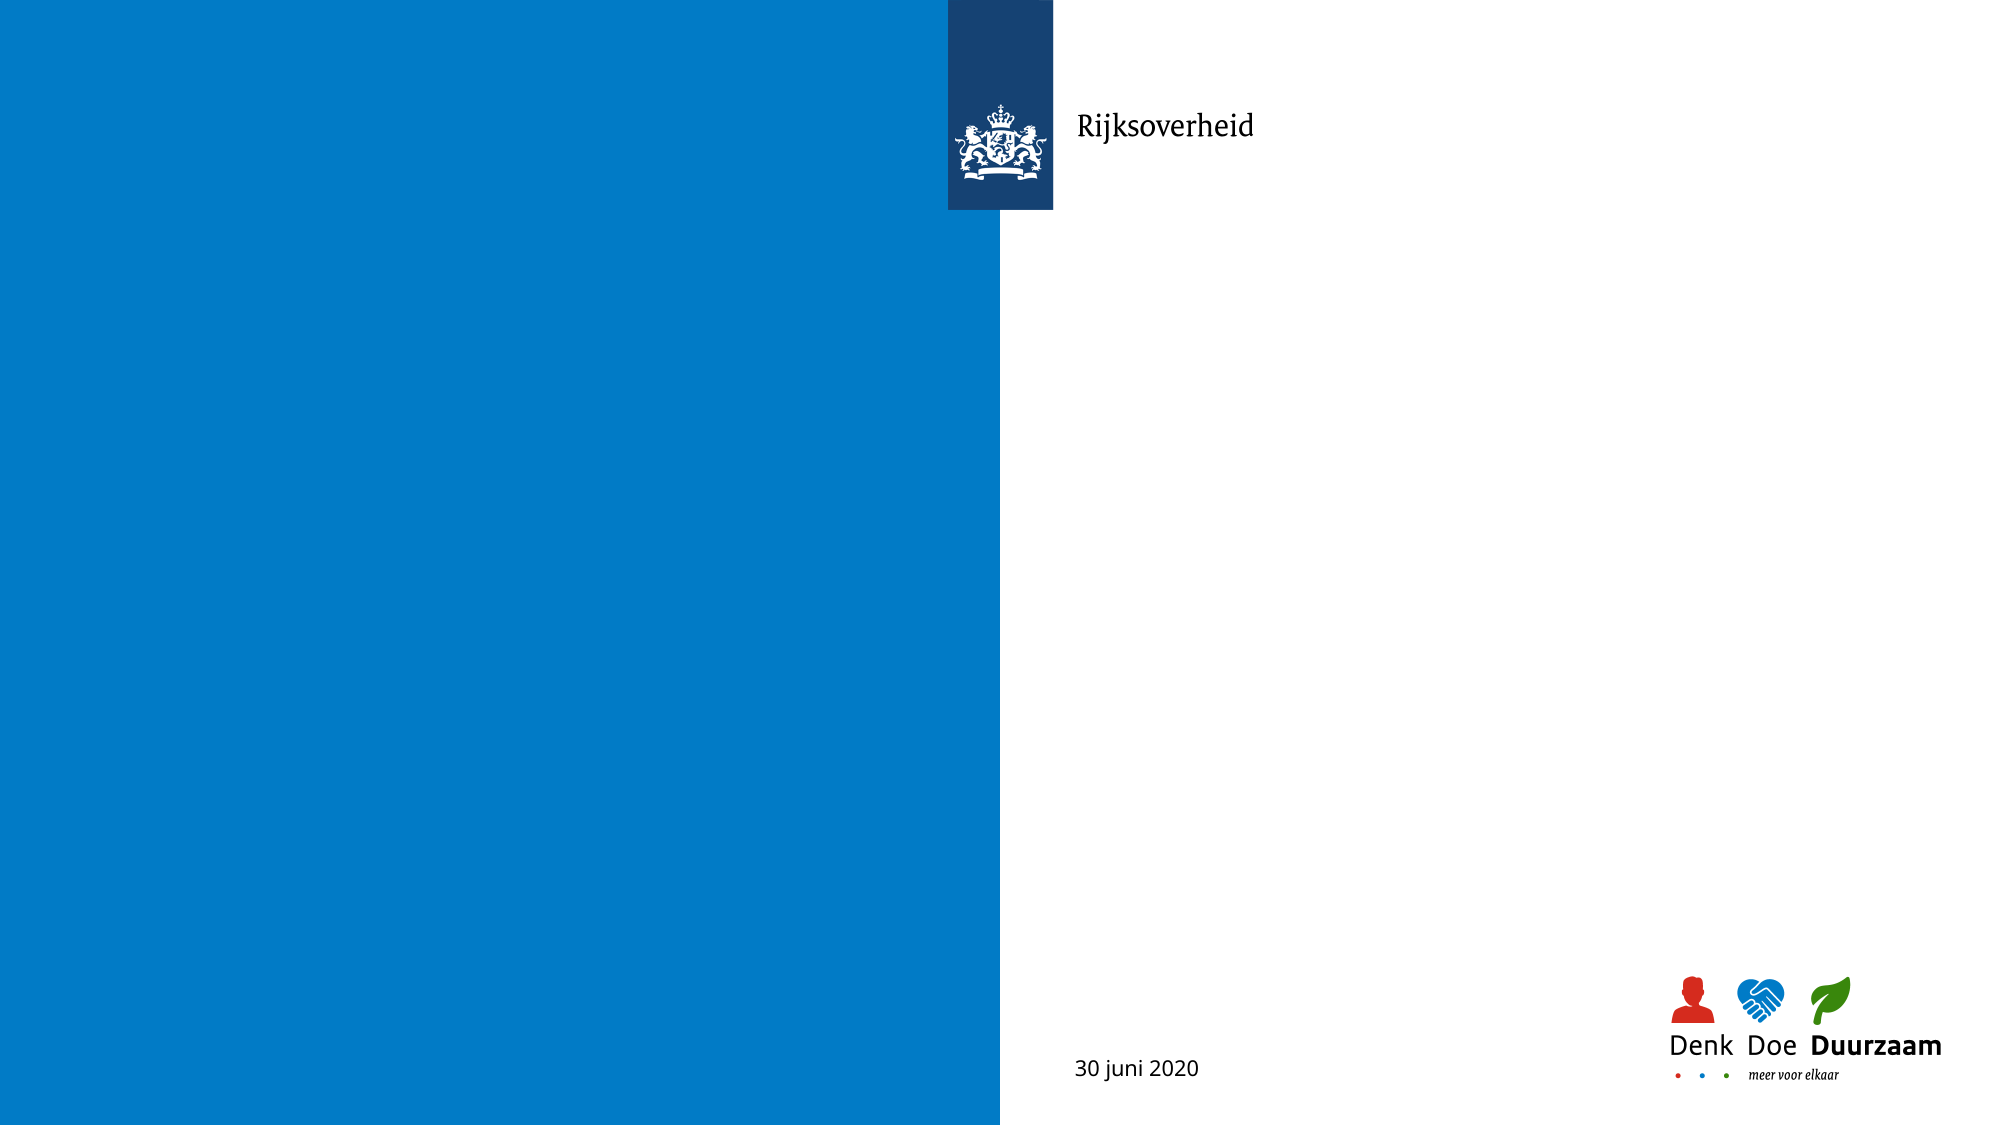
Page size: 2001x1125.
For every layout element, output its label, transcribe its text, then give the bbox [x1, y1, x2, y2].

text_box 30 juni 2020 [1074, 1054, 1631, 1085]
